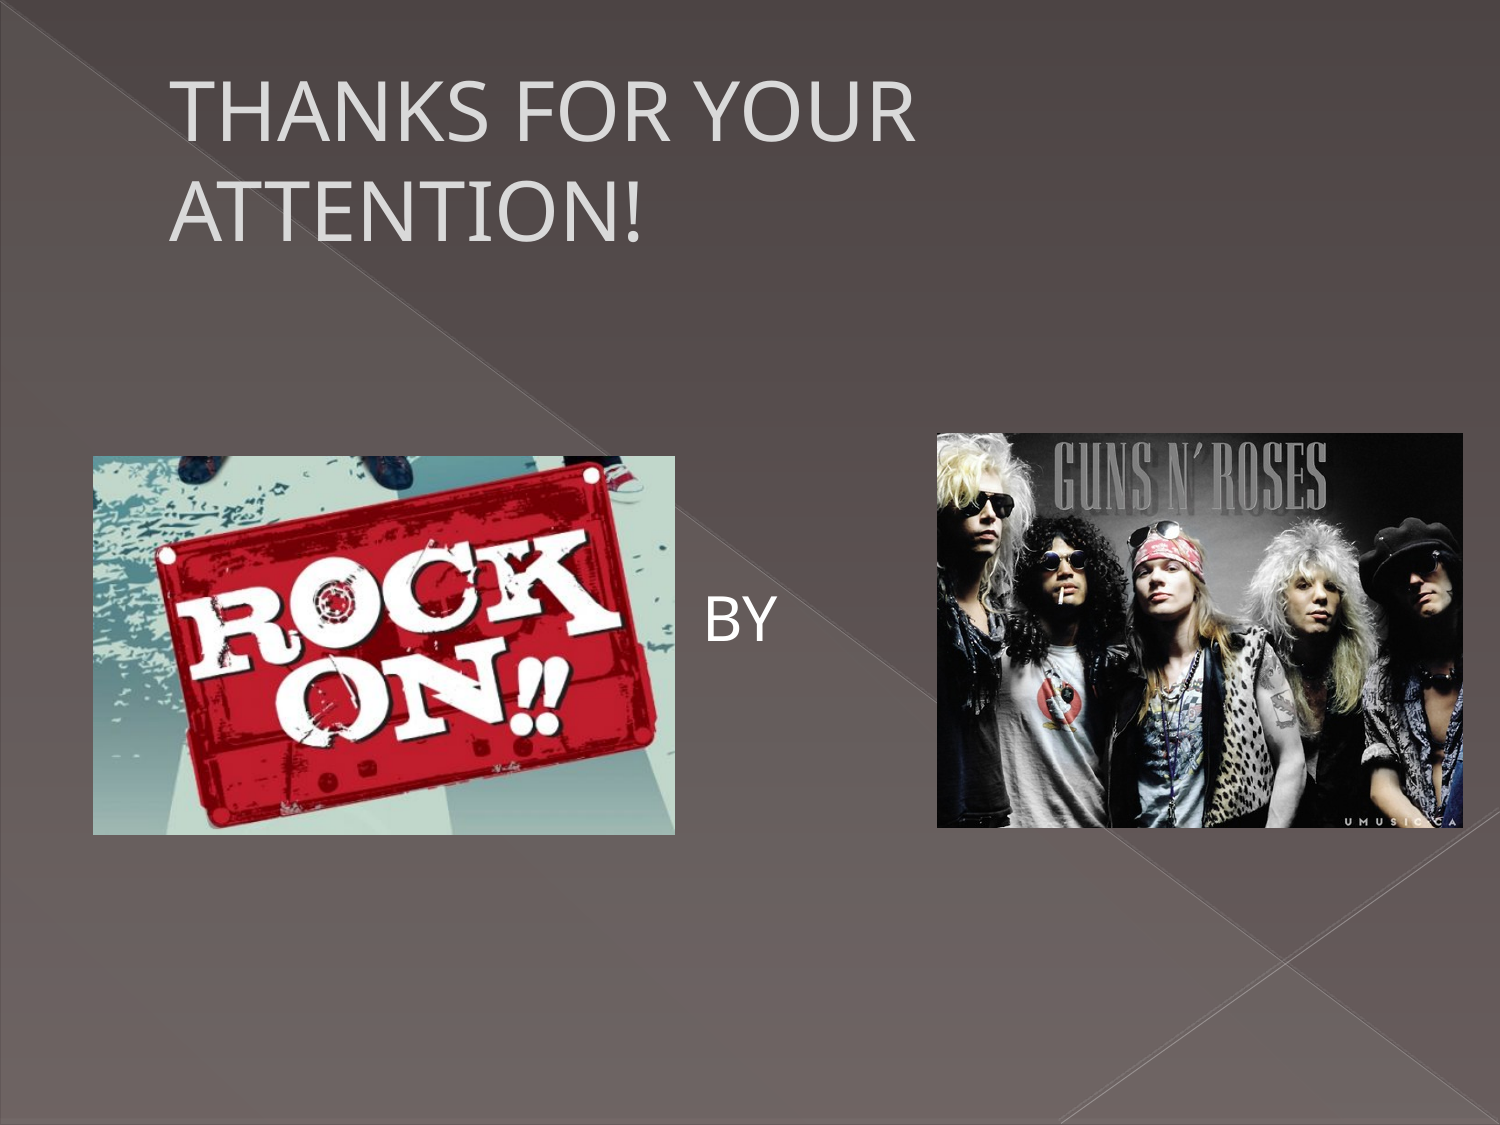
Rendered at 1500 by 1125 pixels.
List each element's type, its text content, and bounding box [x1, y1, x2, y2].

picture [1425, 433, 1463, 828]
title THANKS FOR YOUR ATTENTION! [75, 43, 1425, 274]
list BY [75, 308, 1425, 1059]
picture [93, 456, 676, 835]
